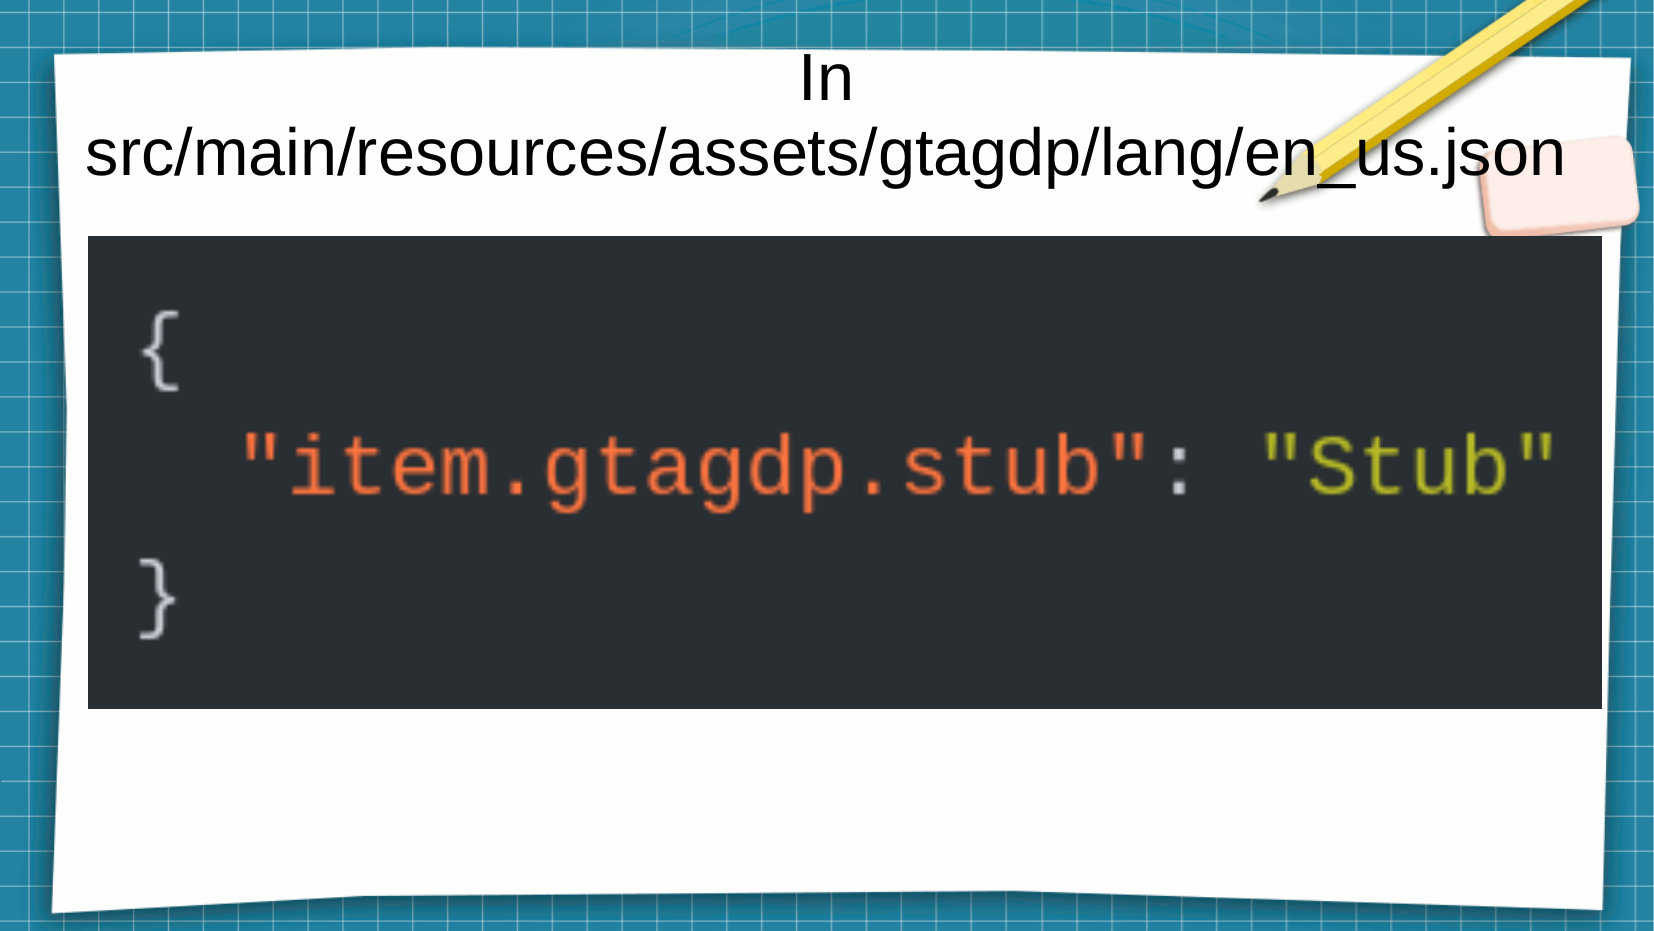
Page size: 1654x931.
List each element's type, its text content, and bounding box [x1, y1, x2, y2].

picture [0, 0, 1654, 931]
title In src/main/resources/assets/gtagdp/lang/en_us.json [82, 37, 1571, 193]
